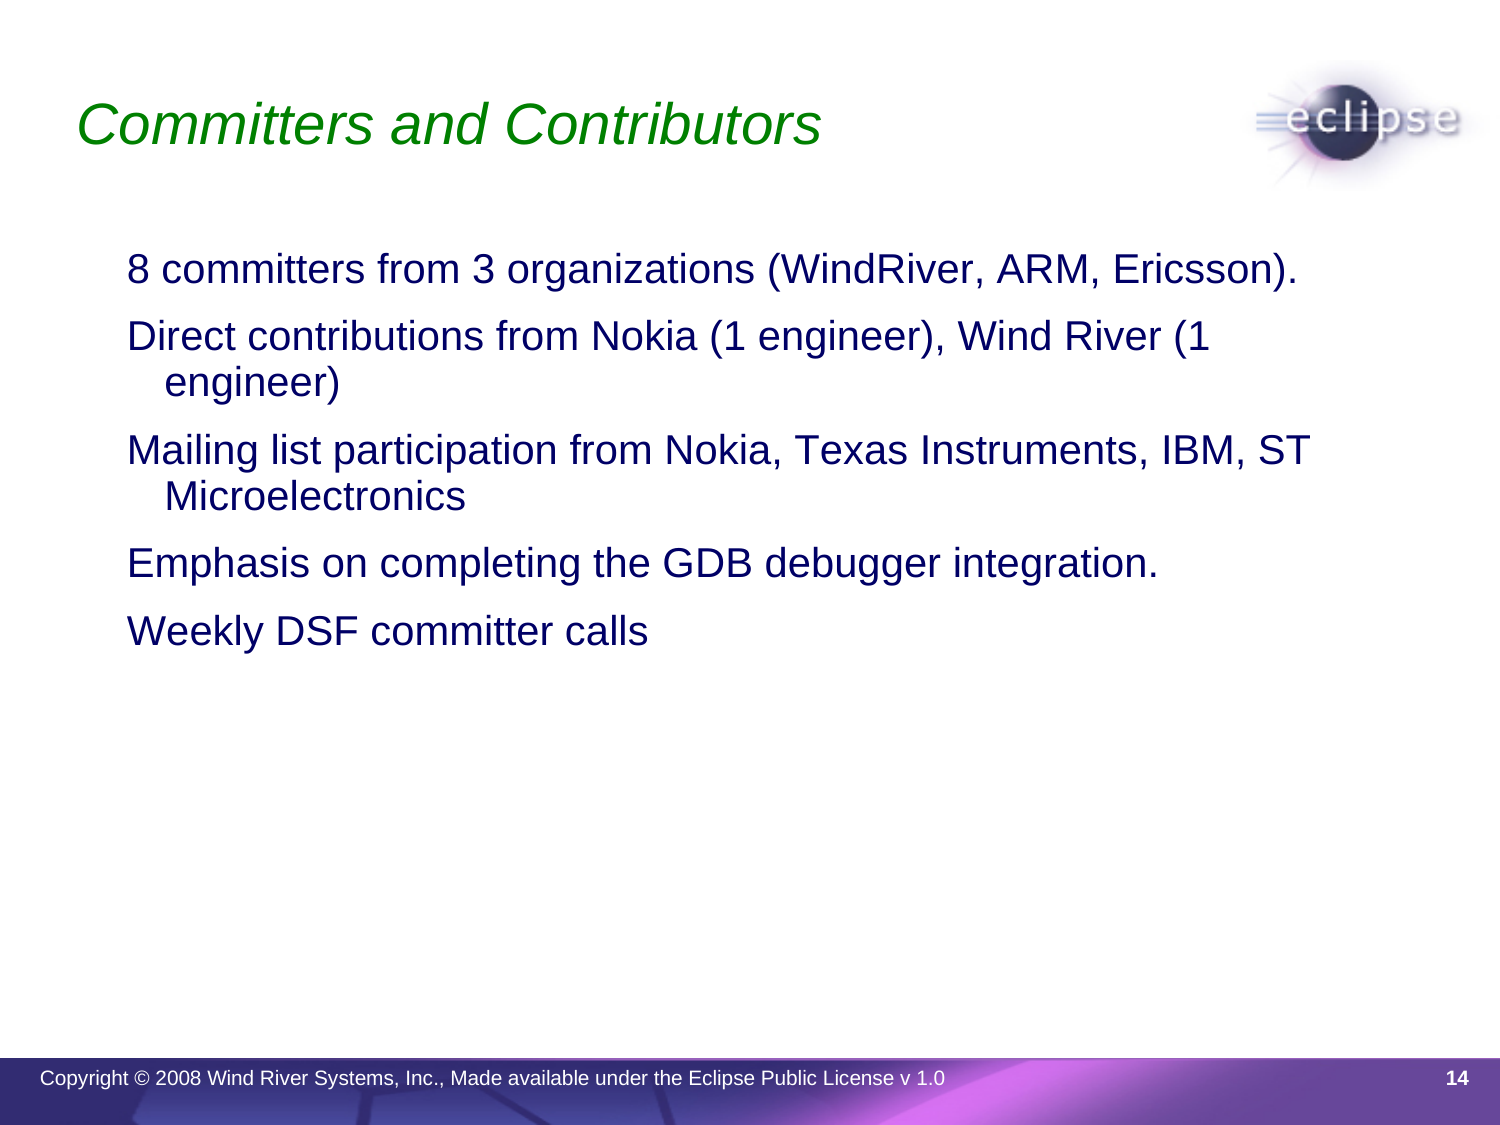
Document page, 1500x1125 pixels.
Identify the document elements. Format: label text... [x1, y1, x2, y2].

list 8 committers from 3 organizations (WindRiver, ARM, Ericsson). Direct contributions from Nokia (1 engineer), Wind River (1 engineer) Mailing list participation from Nokia, Texas Instruments, IBM, ST Microelectronics Emphasis on completing the GDB debugger integration. Weekly DSF committer calls [112, 237, 1388, 813]
picture [1222, 60, 1500, 191]
title Committers and Contributors [26, 90, 1223, 172]
picture [0, 1058, 1500, 1125]
text_box <number> [1133, 1059, 1484, 1100]
